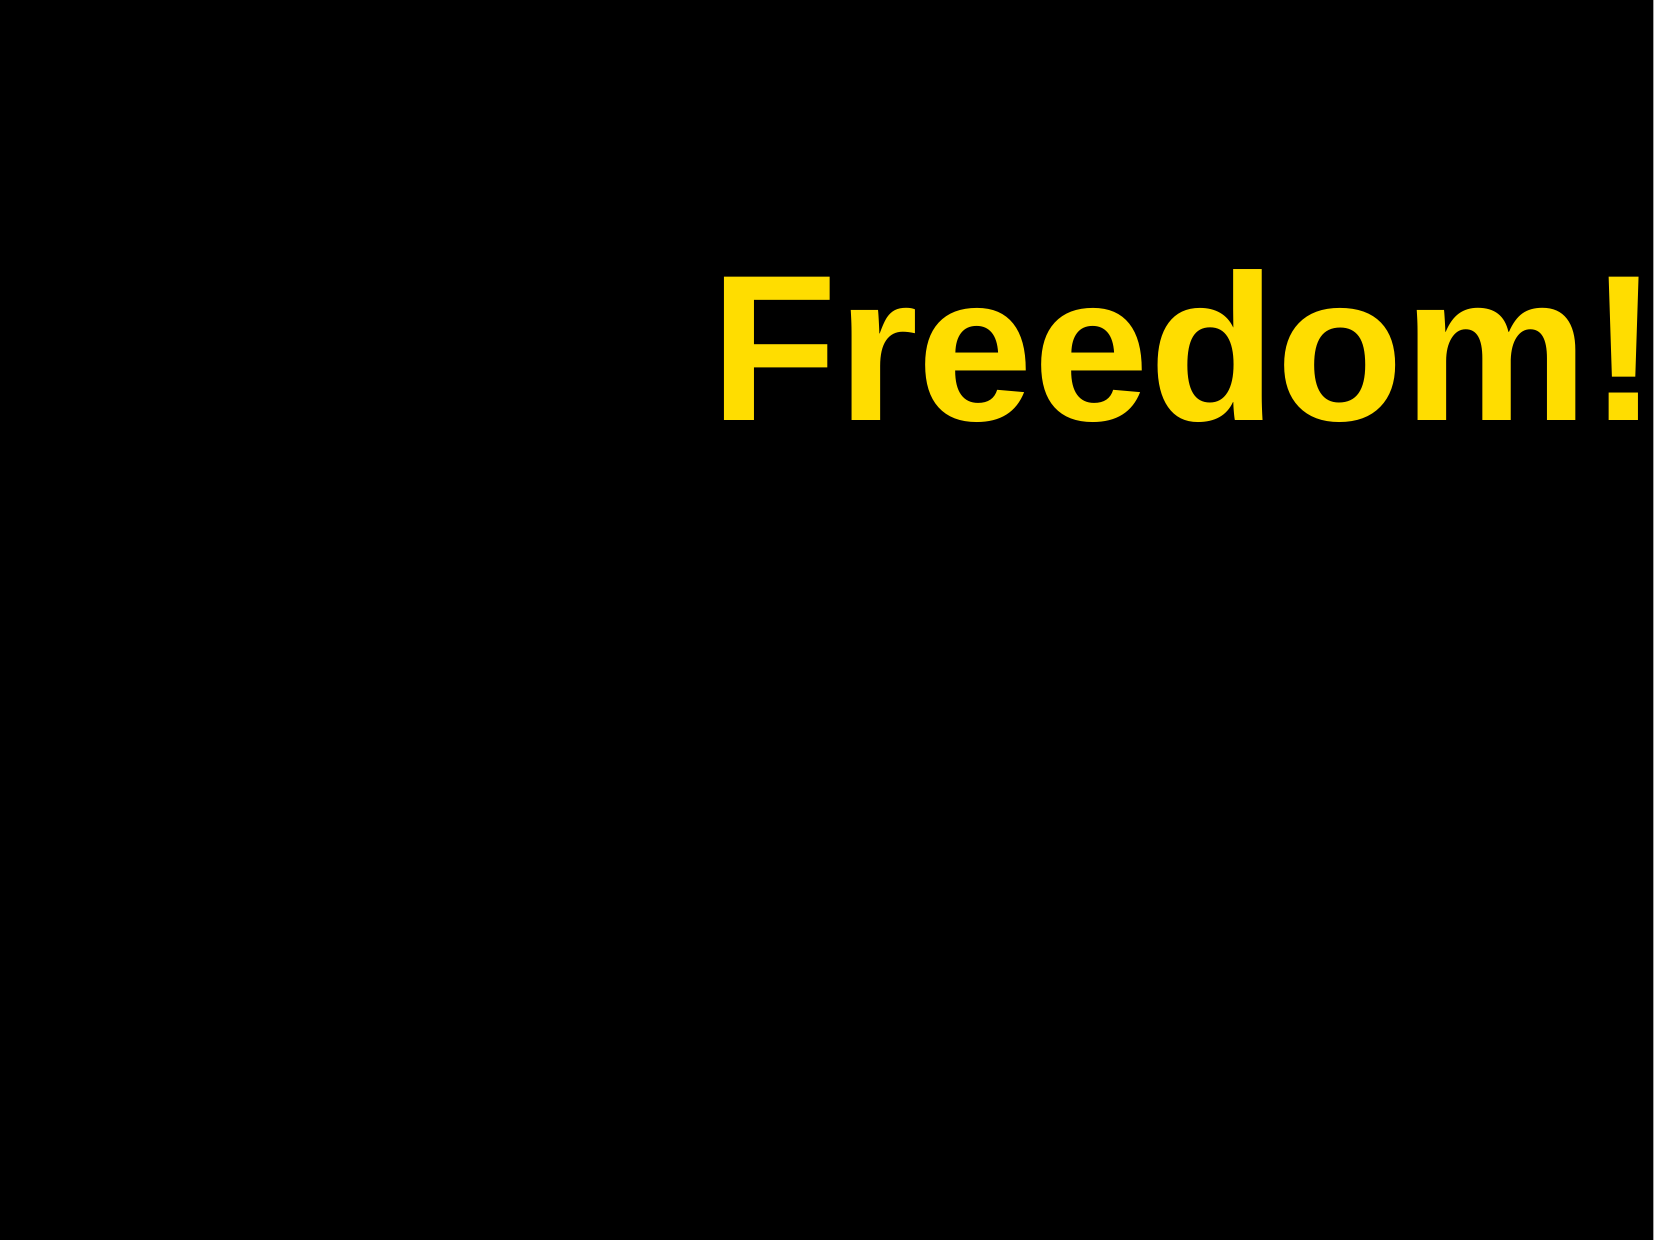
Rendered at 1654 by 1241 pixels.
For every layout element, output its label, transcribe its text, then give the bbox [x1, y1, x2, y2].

text_box Freedom! [637, 225, 1654, 554]
